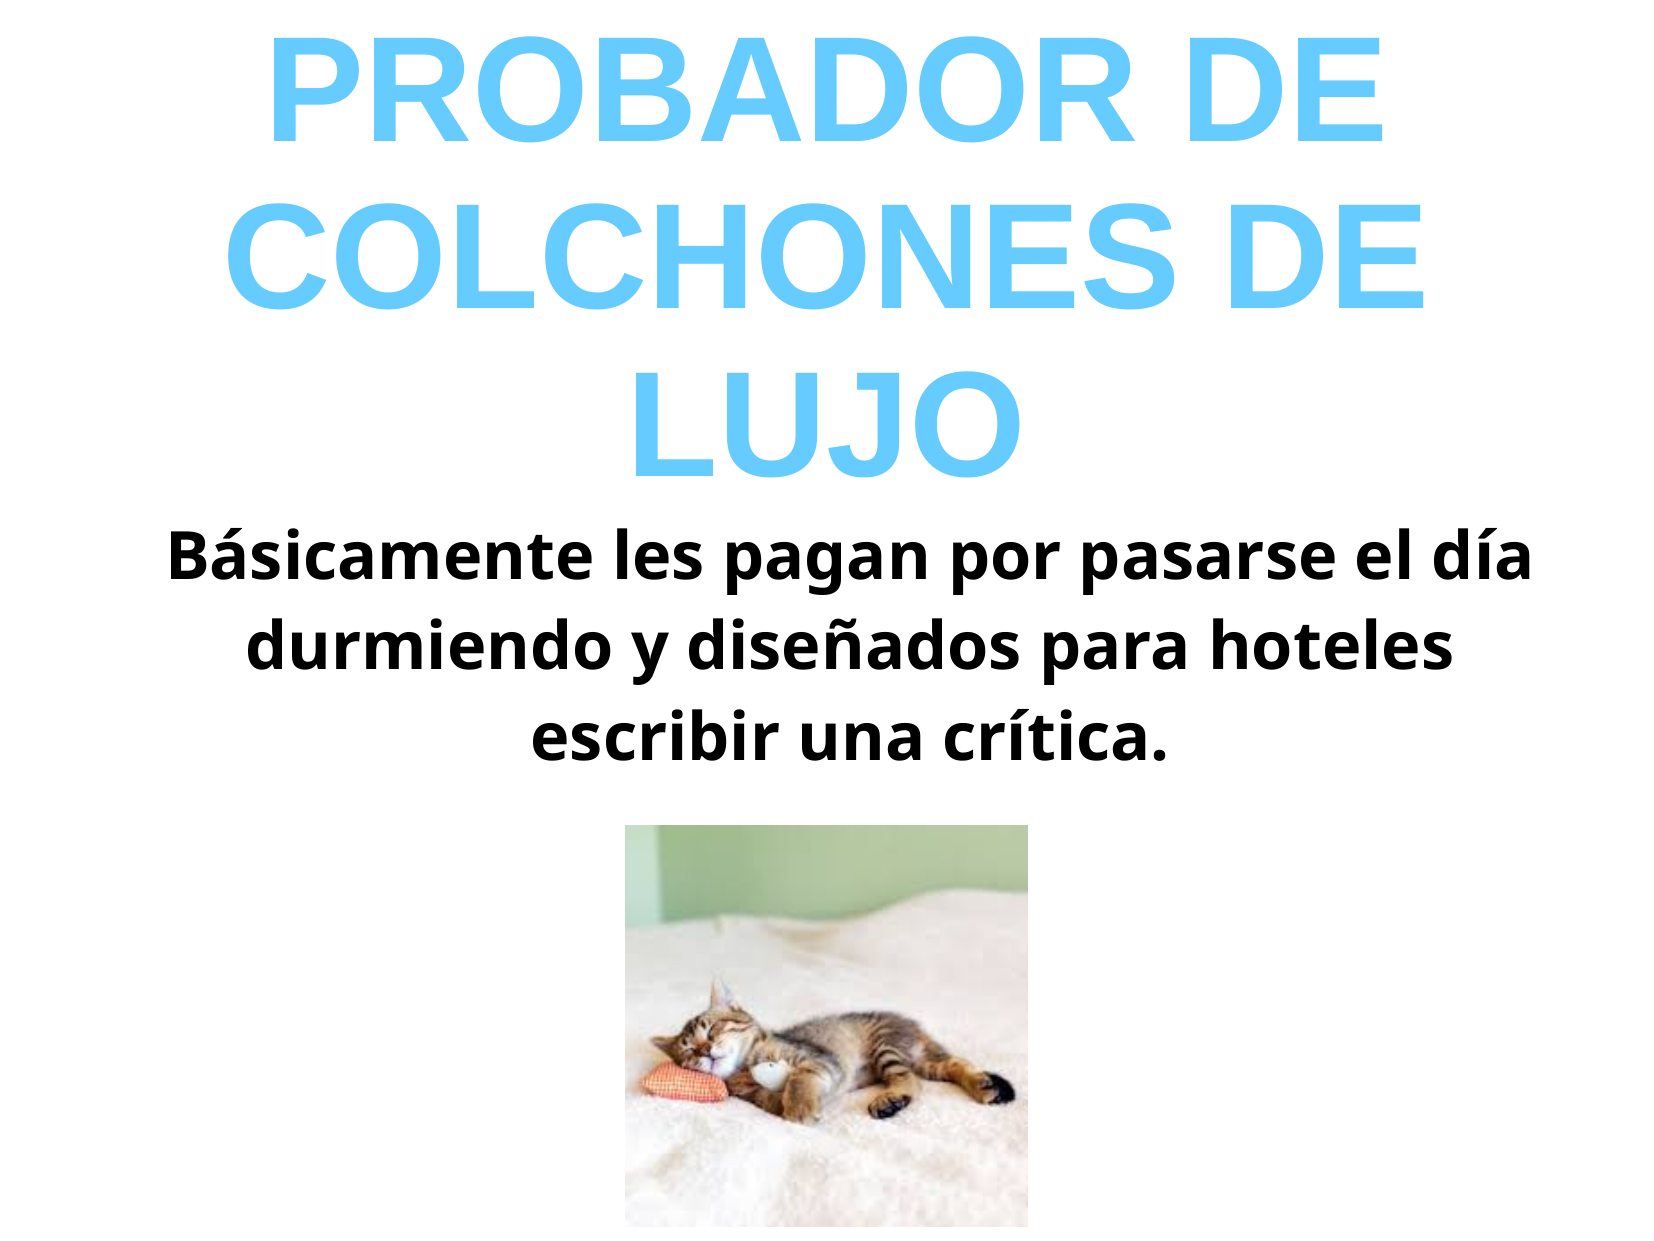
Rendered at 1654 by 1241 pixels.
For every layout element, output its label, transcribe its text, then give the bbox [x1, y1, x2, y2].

title PROBADOR DE COLCHONES DE LUJO [82, 5, 1571, 508]
list Básicamente les pagan por pasarse el día durmiendo y diseñados para hoteles escribir una crítica. [70, 507, 1560, 1228]
picture [625, 825, 1028, 1228]
